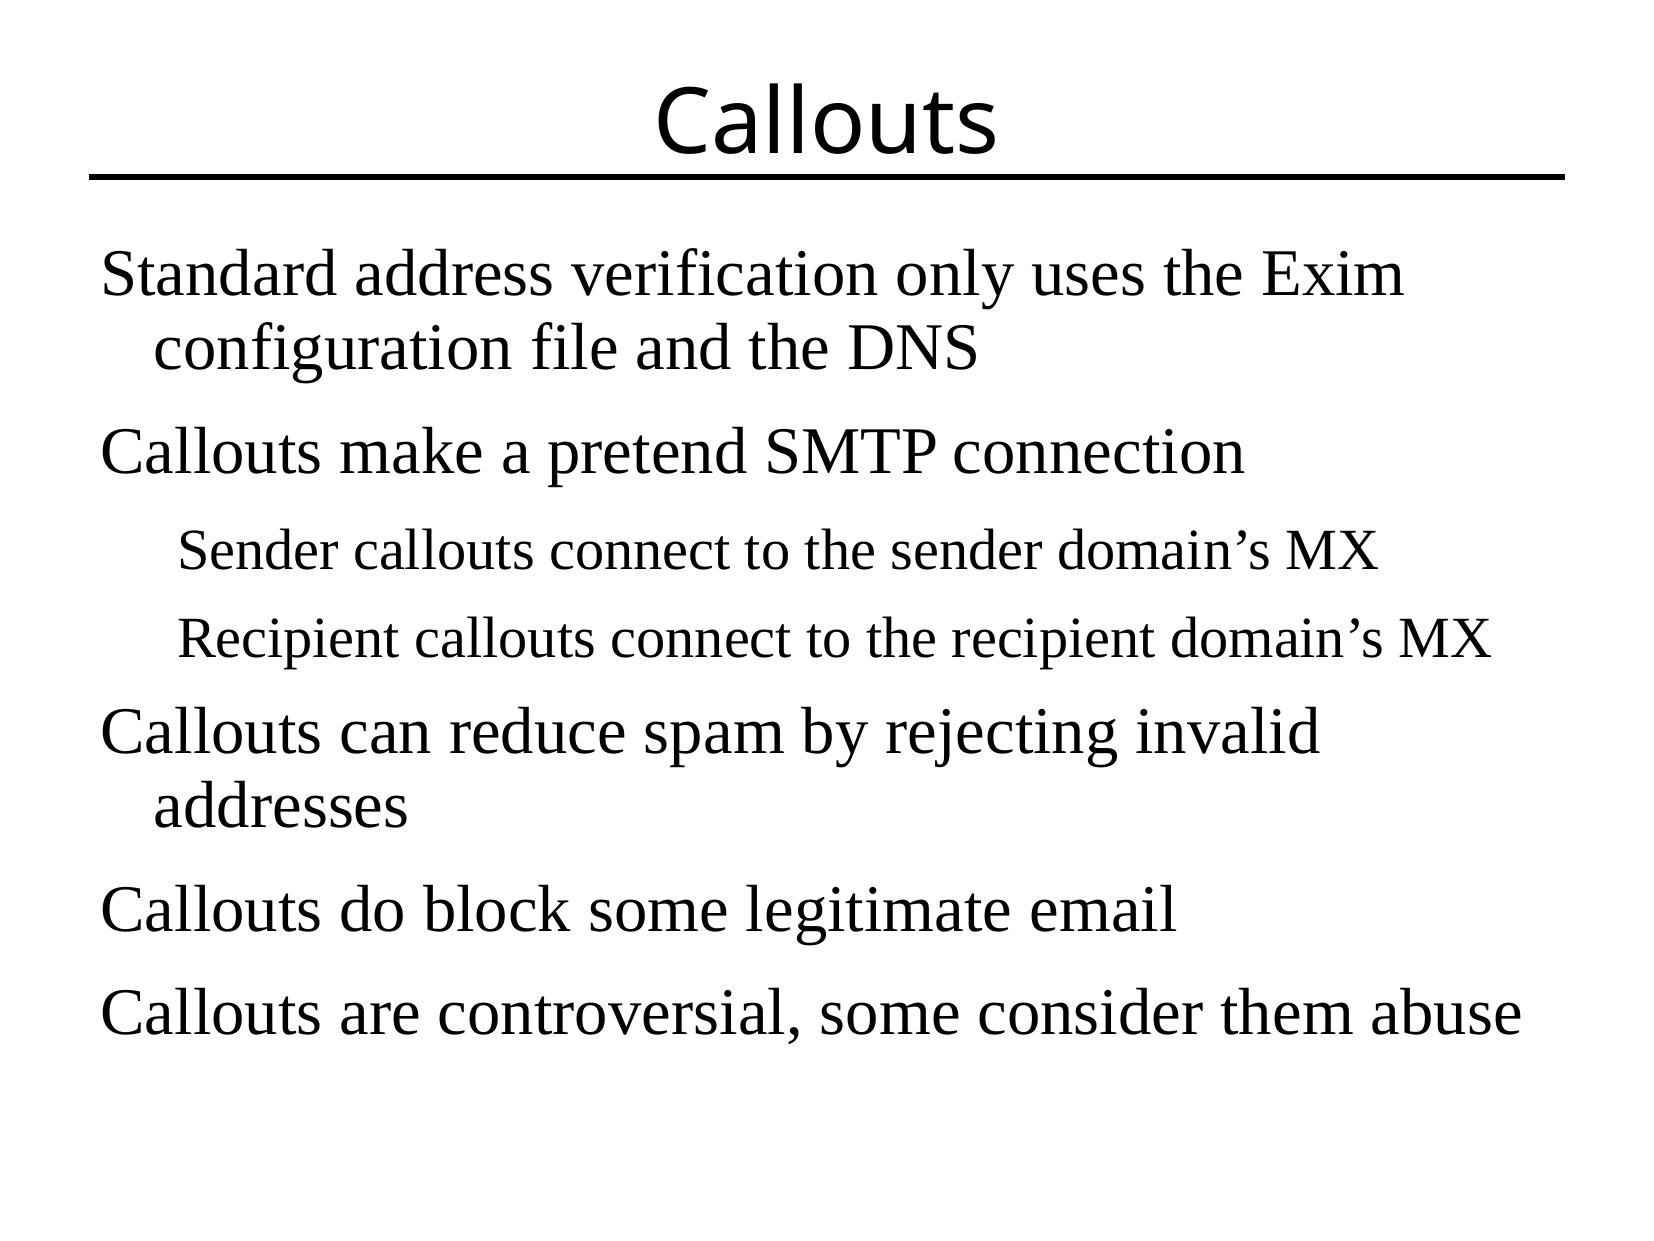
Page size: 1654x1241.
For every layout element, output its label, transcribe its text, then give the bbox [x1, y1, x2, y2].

list Standard address verification only uses the Exim configuration file and the DNS Callouts make a pretend SMTP connection Sender callouts connect to the sender domain’s MX Recipient callouts connect to the recipient domain’s MX Callouts can reduce spam by rejecting invalid addresses Callouts do block some legitimate email Callouts are controversial, some consider them abuse [82, 236, 1571, 1124]
title Callouts [82, 36, 1571, 200]
